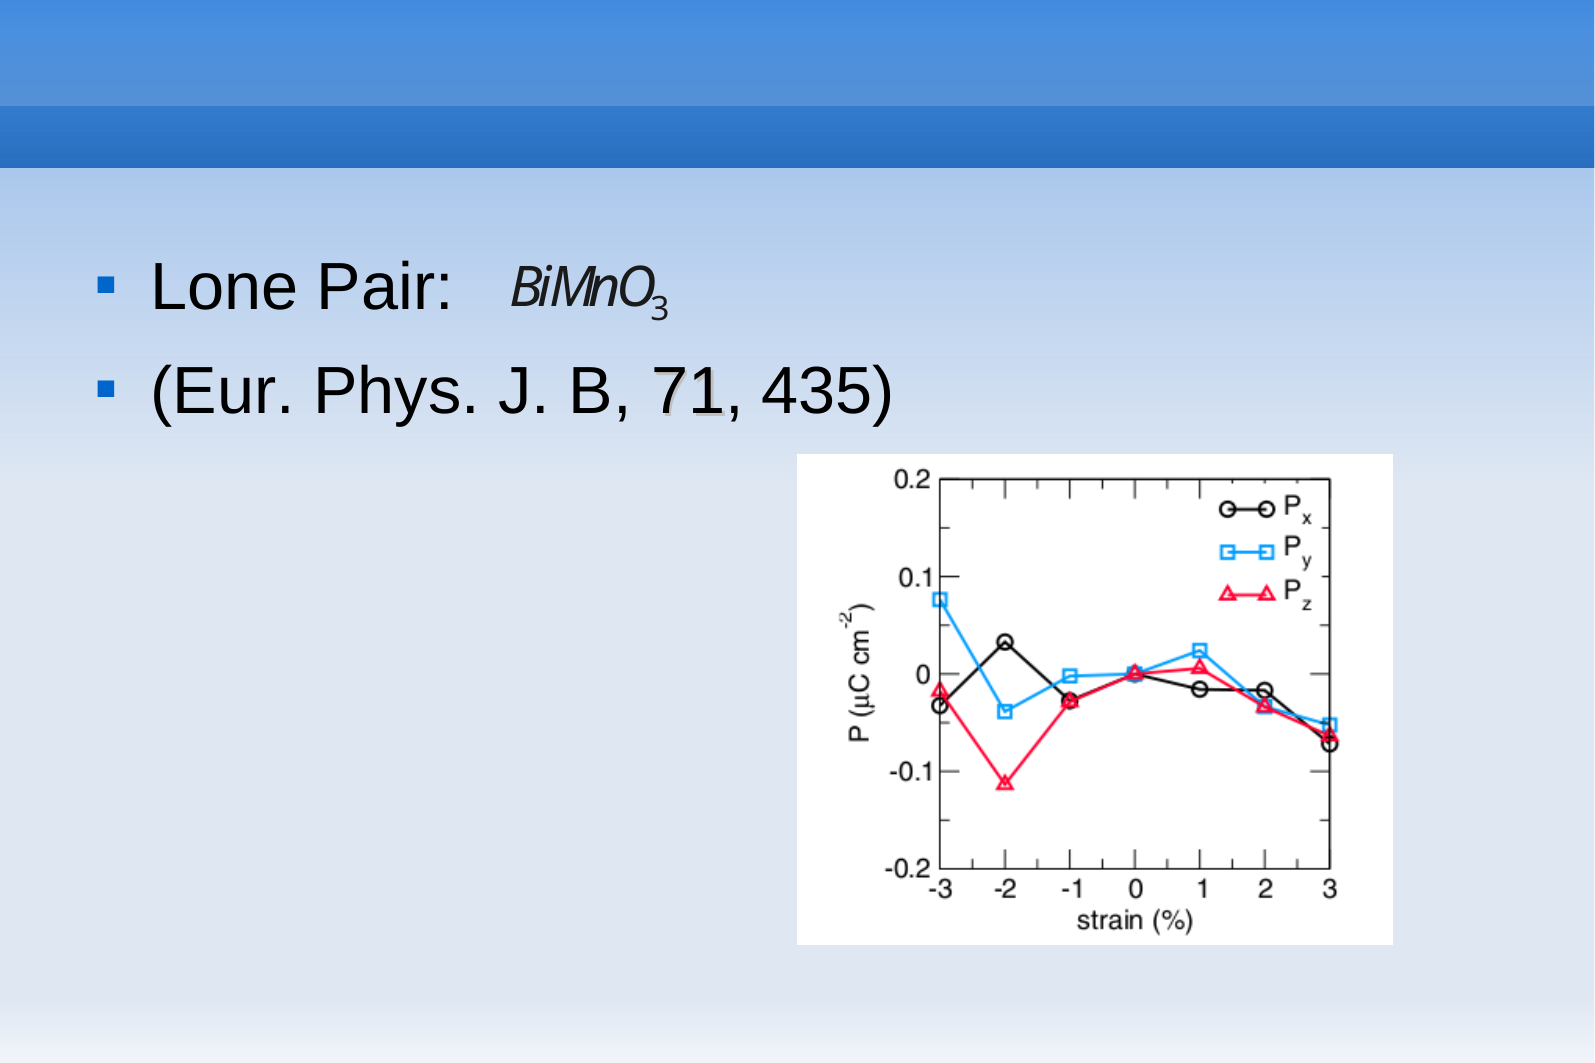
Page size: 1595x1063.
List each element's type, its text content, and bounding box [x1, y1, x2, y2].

chart [501, 256, 674, 325]
picture [0, 0, 1595, 1063]
list Lone Pair: (Eur. Phys. J. B, 71, 435) [79, 248, 1515, 936]
